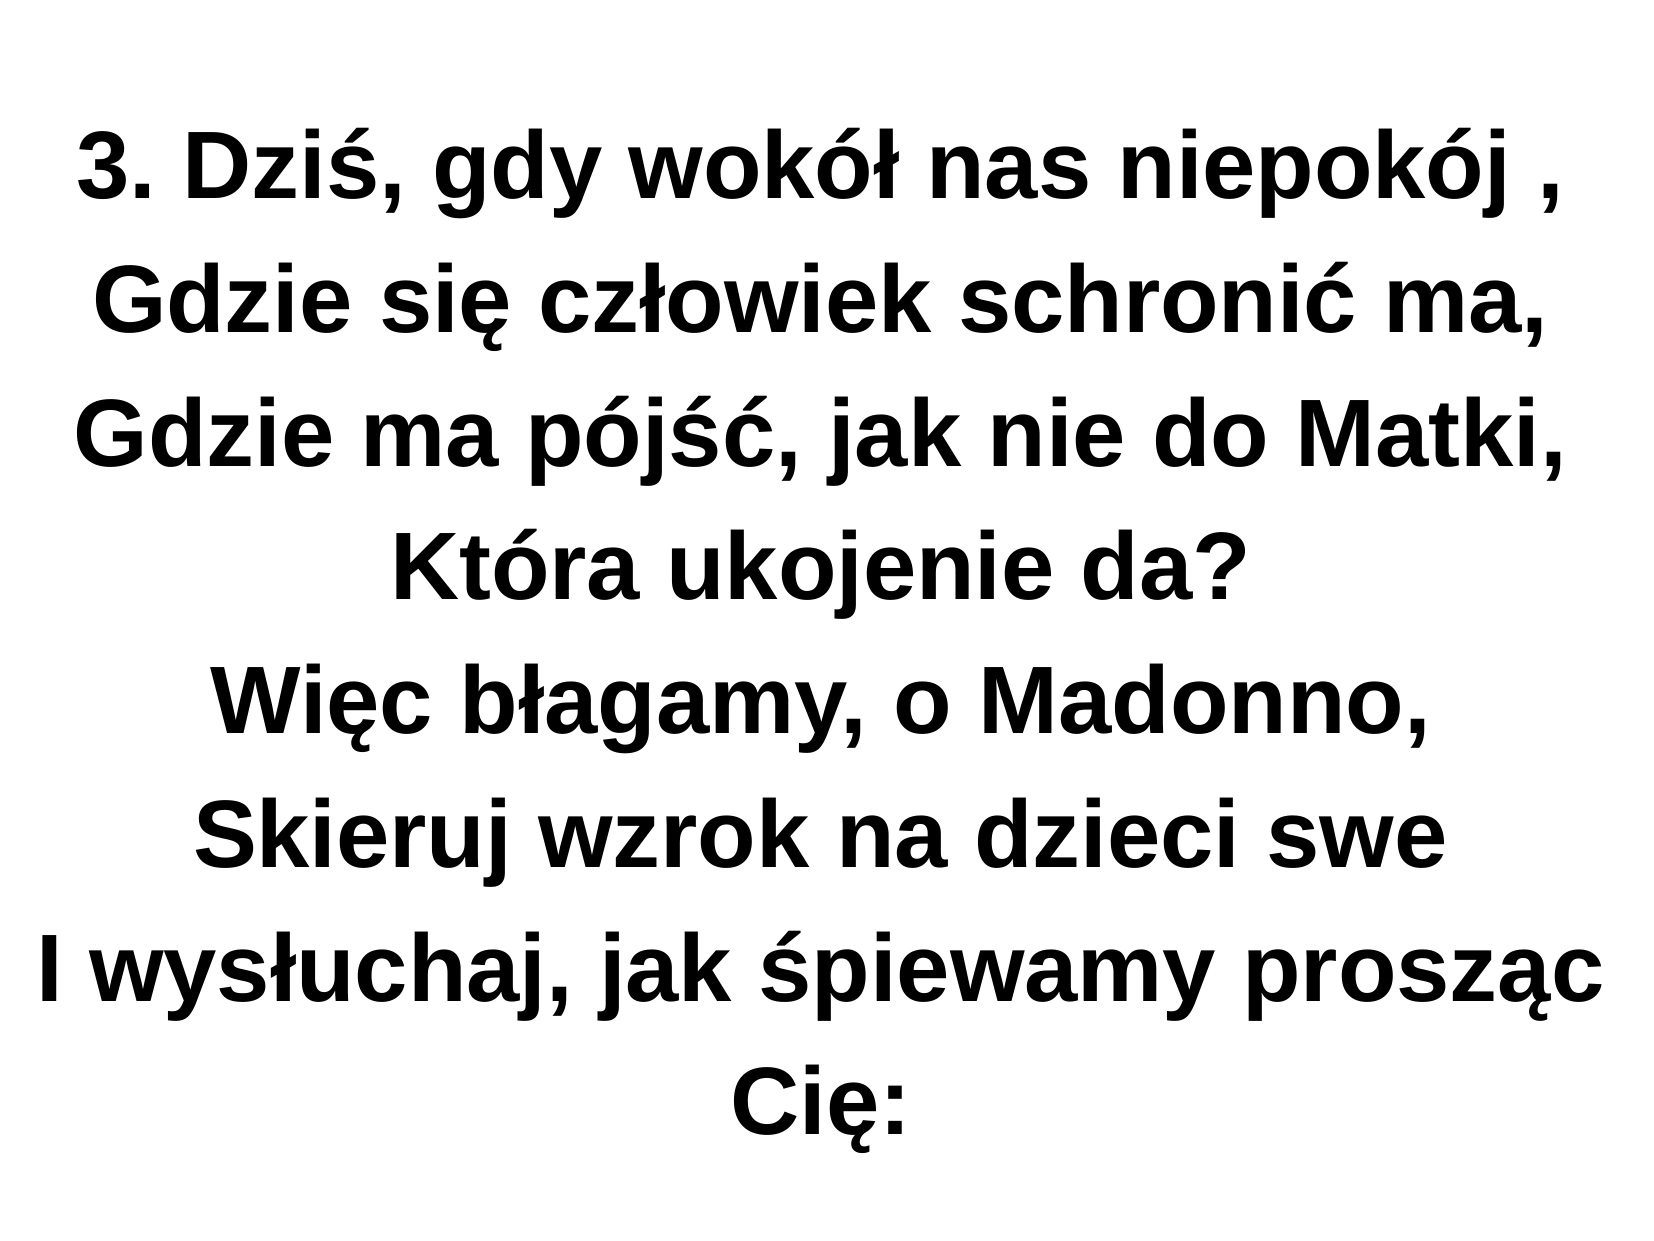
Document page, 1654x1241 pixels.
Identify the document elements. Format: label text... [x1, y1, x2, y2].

subtitle 3. Dziś, gdy wokół nas niepokój , Gdzie się człowiek schronić ma, Gdzie ma pójść, jak nie do Matki, Która ukojenie da? Więc błagamy, o Madonno, Skieruj wzrok na dzieci swe I wysłuchaj, jak śpiewamy prosząc Cię: [0, 0, 1642, 1241]
